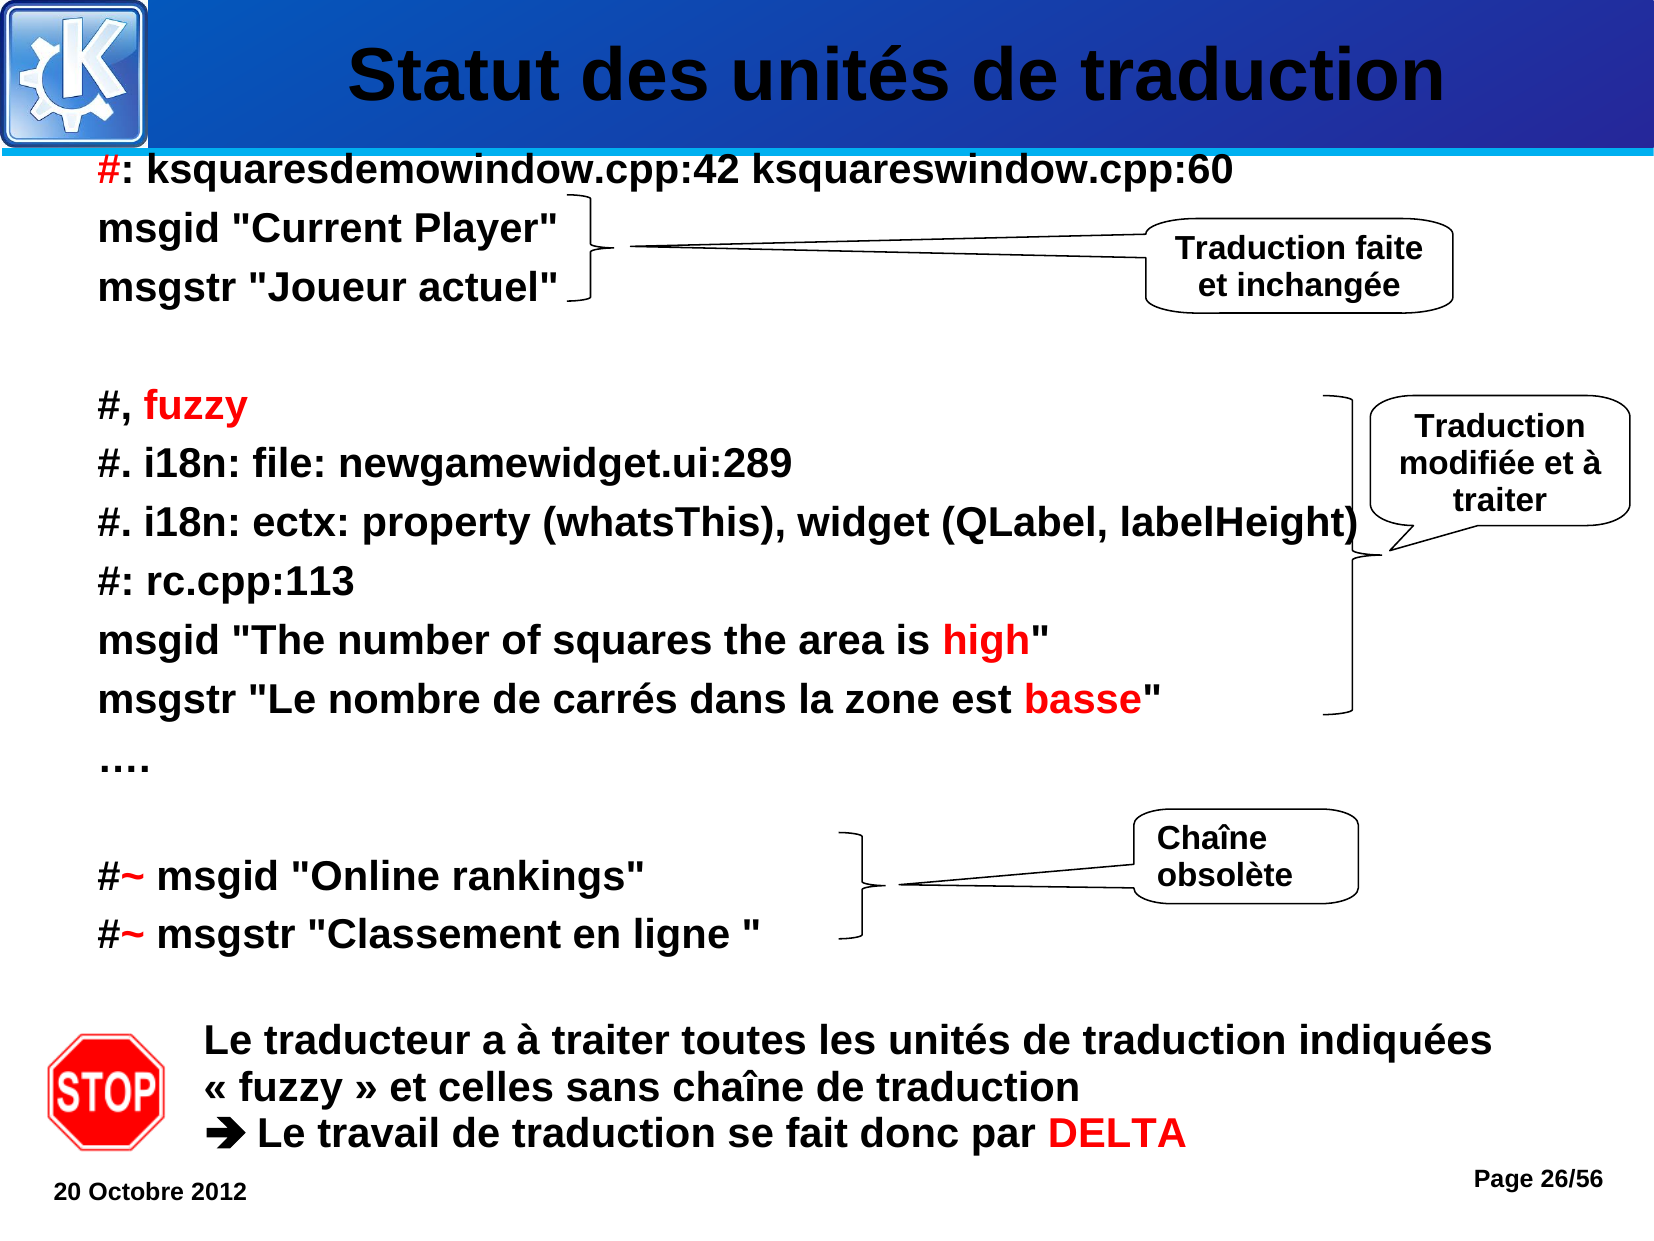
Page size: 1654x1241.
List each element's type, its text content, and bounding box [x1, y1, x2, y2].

picture [47, 1033, 166, 1152]
text_box Le traducteur a à traiter toutes les unités de traduction indiquées « fuzzy » et celles sans chaîne de traduction  Le travail de traduction se fait donc par DELTA [189, 1009, 1595, 1212]
text_box #: ksquaresdemowindow.cpp:42 ksquareswindow.cpp:60 msgid "Current Player" msgstr "Joueur actuel" #, fuzzy #. i18n: file: newgamewidget.ui:289 #. i18n: ectx: property (whatsThis), widget (QLabel, labelHeight) #: rc.cpp:113 msgid "The number of squares the area is high" msgstr "Le nombre de carrés dans la zone est basse" …. #~ msgid "Online rankings" #~ msgstr "Classement en ligne " [82, 135, 1595, 987]
text_box Chaîne obsolète [899, 809, 1359, 904]
picture [0, 0, 141, 148]
text_box Traduction faite et inchangée [630, 218, 1453, 314]
text_box Statut des unités de traduction [141, 0, 1654, 148]
text_box Traduction modifiée et à traiter [1370, 395, 1630, 551]
